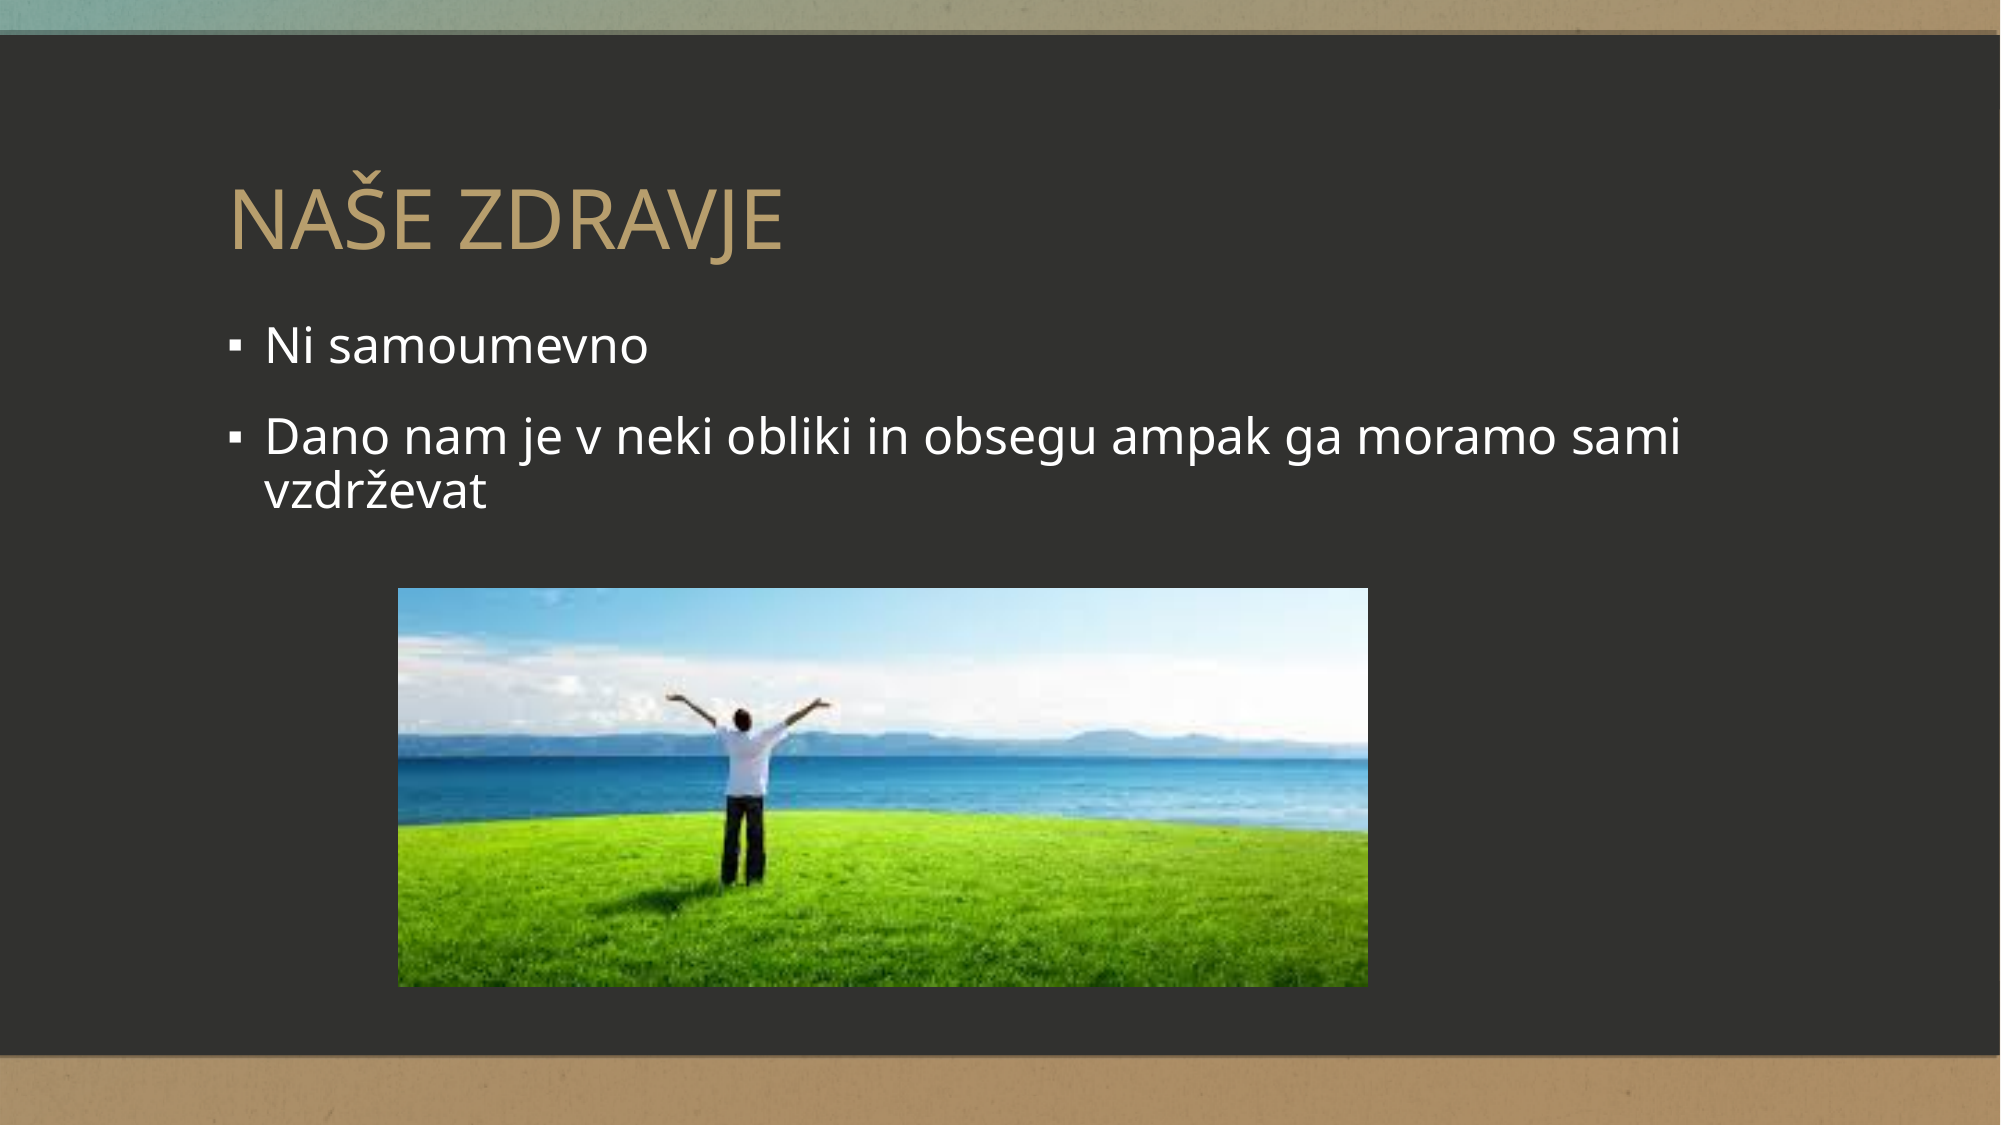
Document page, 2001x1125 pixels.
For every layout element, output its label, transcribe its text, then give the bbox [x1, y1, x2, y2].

picture [398, 588, 1368, 987]
list Ni samoumevno Dano nam je v neki obliki in obsegu ampak ga moramo sami vzdrževat [212, 312, 1788, 1013]
title NAŠE ZDRAVJE [212, 68, 1788, 275]
picture [0, 0, 2001, 1125]
